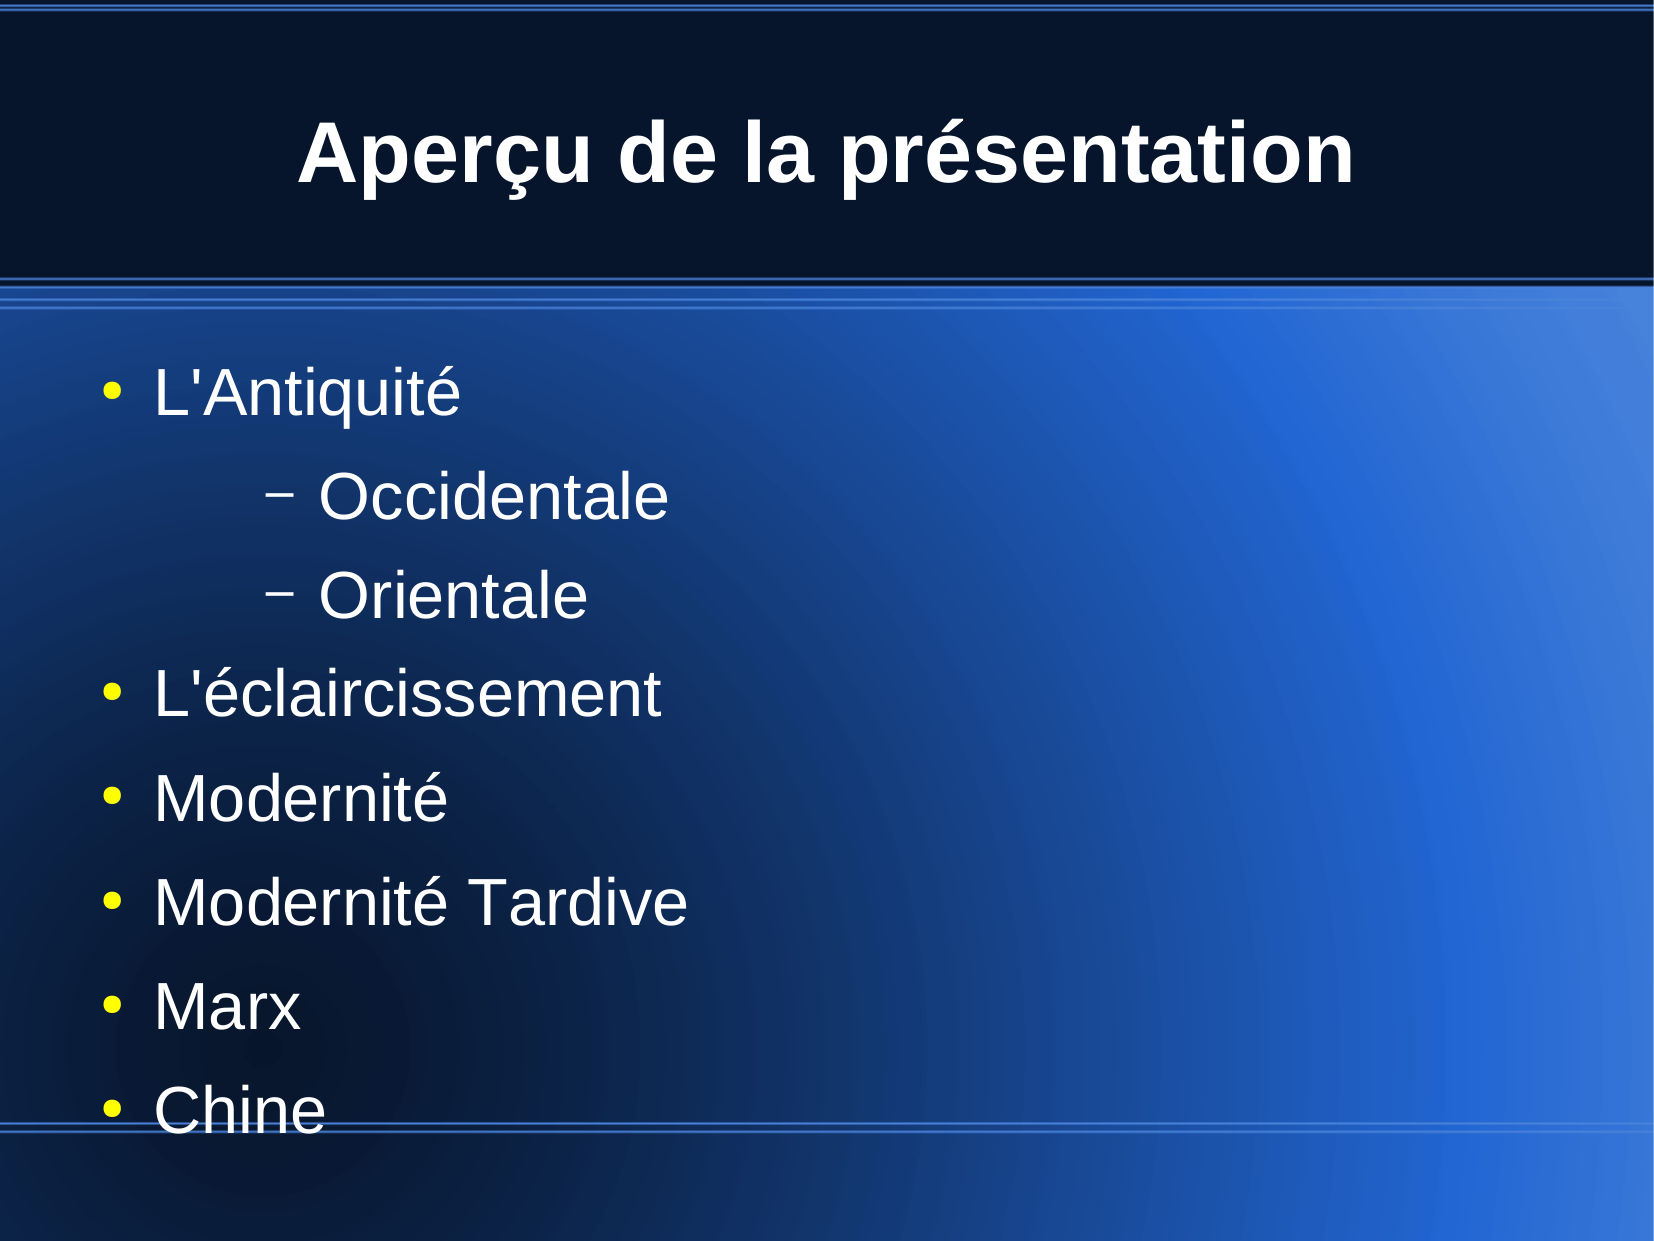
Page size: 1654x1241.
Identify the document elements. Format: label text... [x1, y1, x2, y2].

list L'Antiquité Occidentale Orientale L'éclaircissement Modernité Modernité Tardive Marx Chine [82, 355, 1571, 1149]
title Aperçu de la présentation [82, 49, 1571, 257]
picture [0, 0, 1654, 1241]
